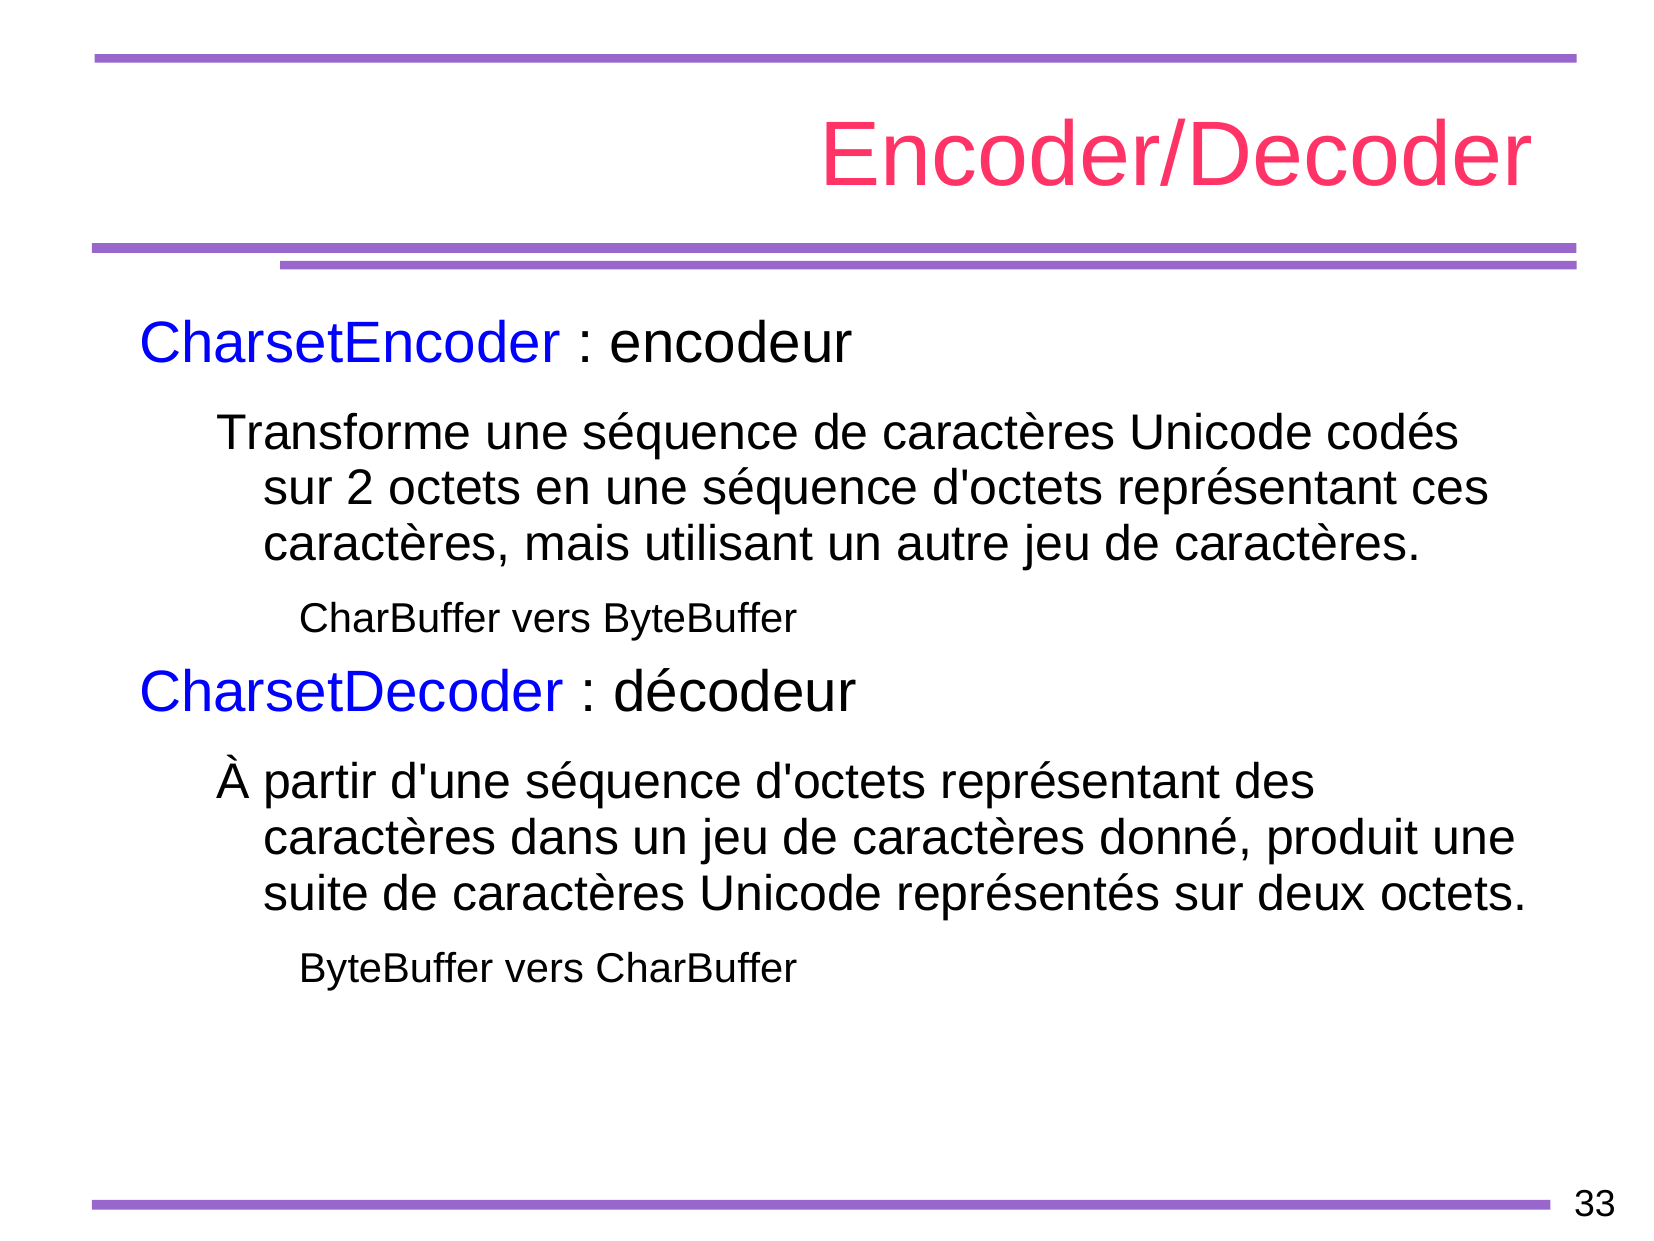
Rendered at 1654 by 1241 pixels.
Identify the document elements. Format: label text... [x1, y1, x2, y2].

title Encoder/Decoder [121, 49, 1534, 257]
list CharsetEncoder : encodeur Transforme une séquence de caractères Unicode codés sur 2 octets en une séquence d'octets représentant ces caractères, mais utilisant un autre jeu de caractères. CharBuffer vers ByteBuffer CharsetDecoder : décodeur À partir d'une séquence d'octets représentant des caractères dans un jeu de caractères donné, produit une suite de caractères Unicode représentés sur deux octets. ByteBuffer vers CharBuffer [121, 309, 1534, 1176]
